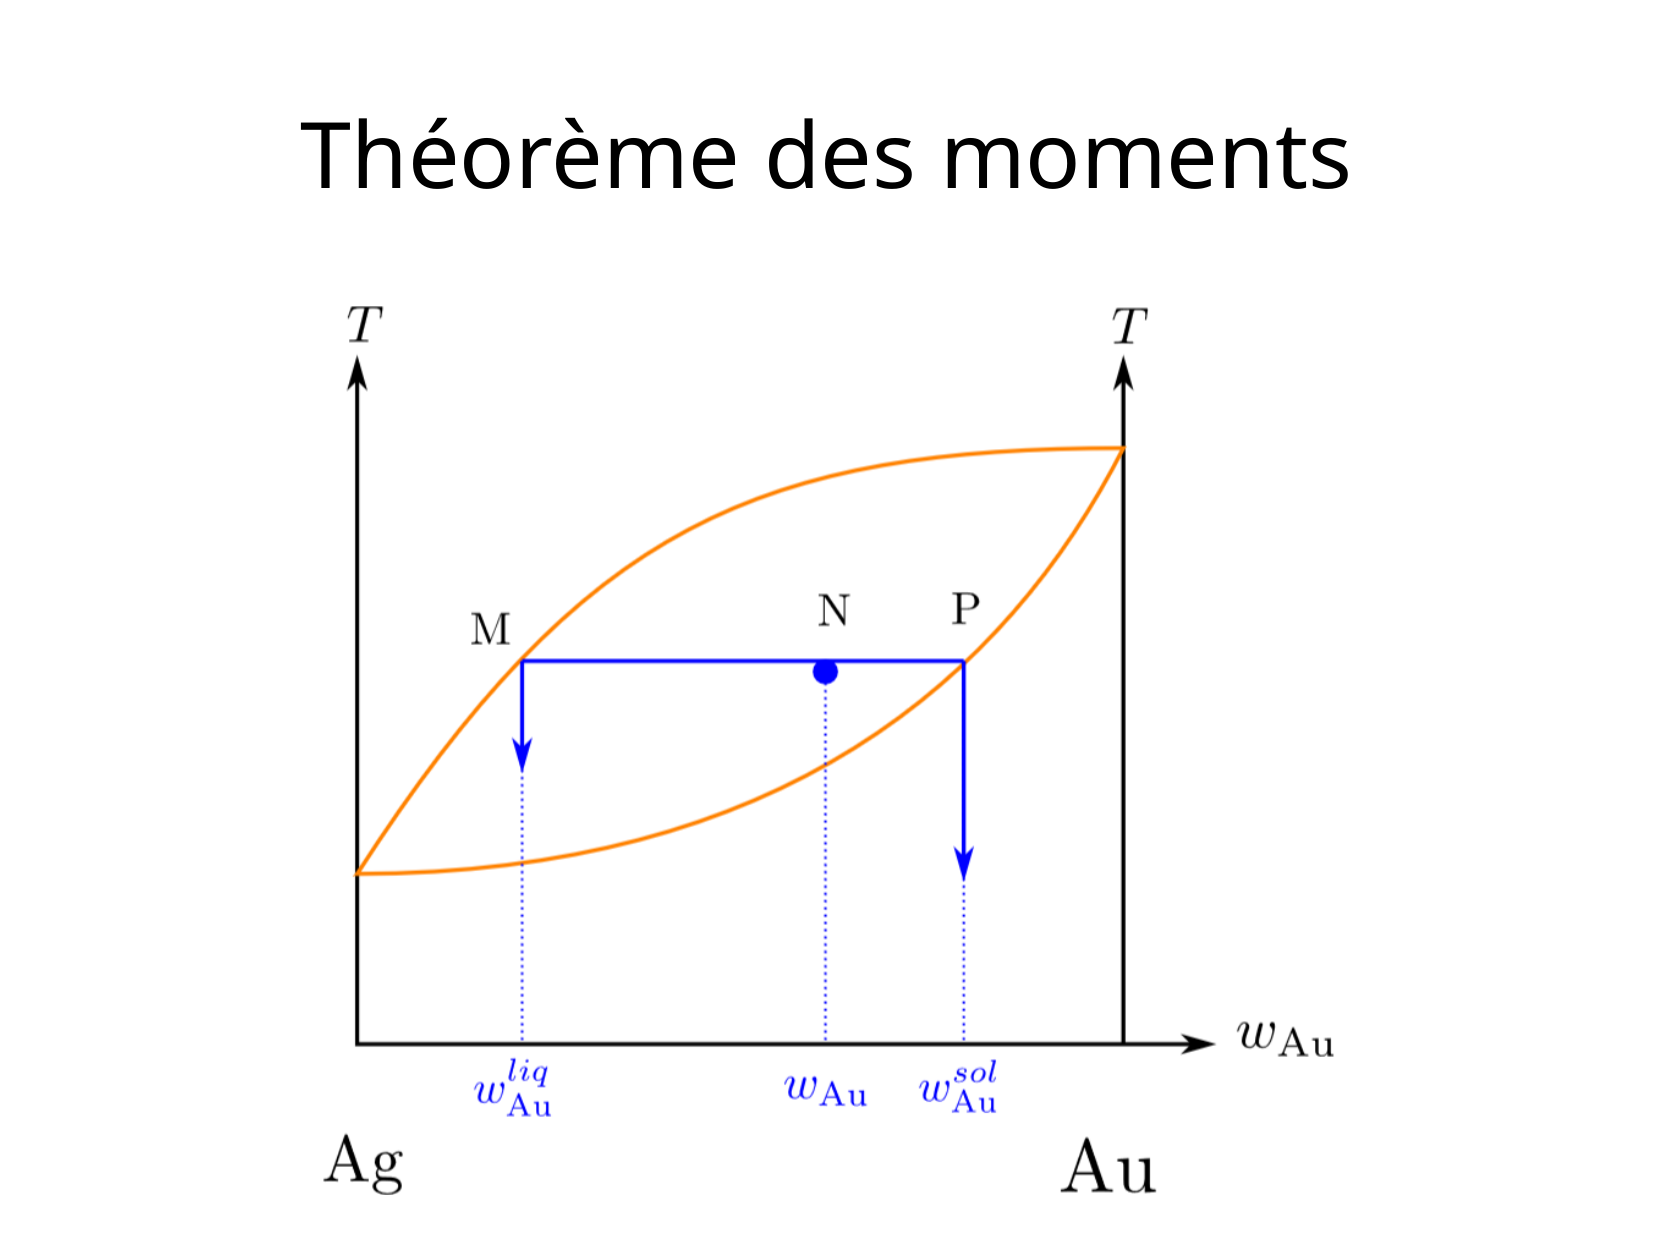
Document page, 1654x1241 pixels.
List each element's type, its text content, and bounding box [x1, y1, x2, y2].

title Théorème des moments [82, 49, 1571, 257]
picture [304, 283, 1347, 1217]
